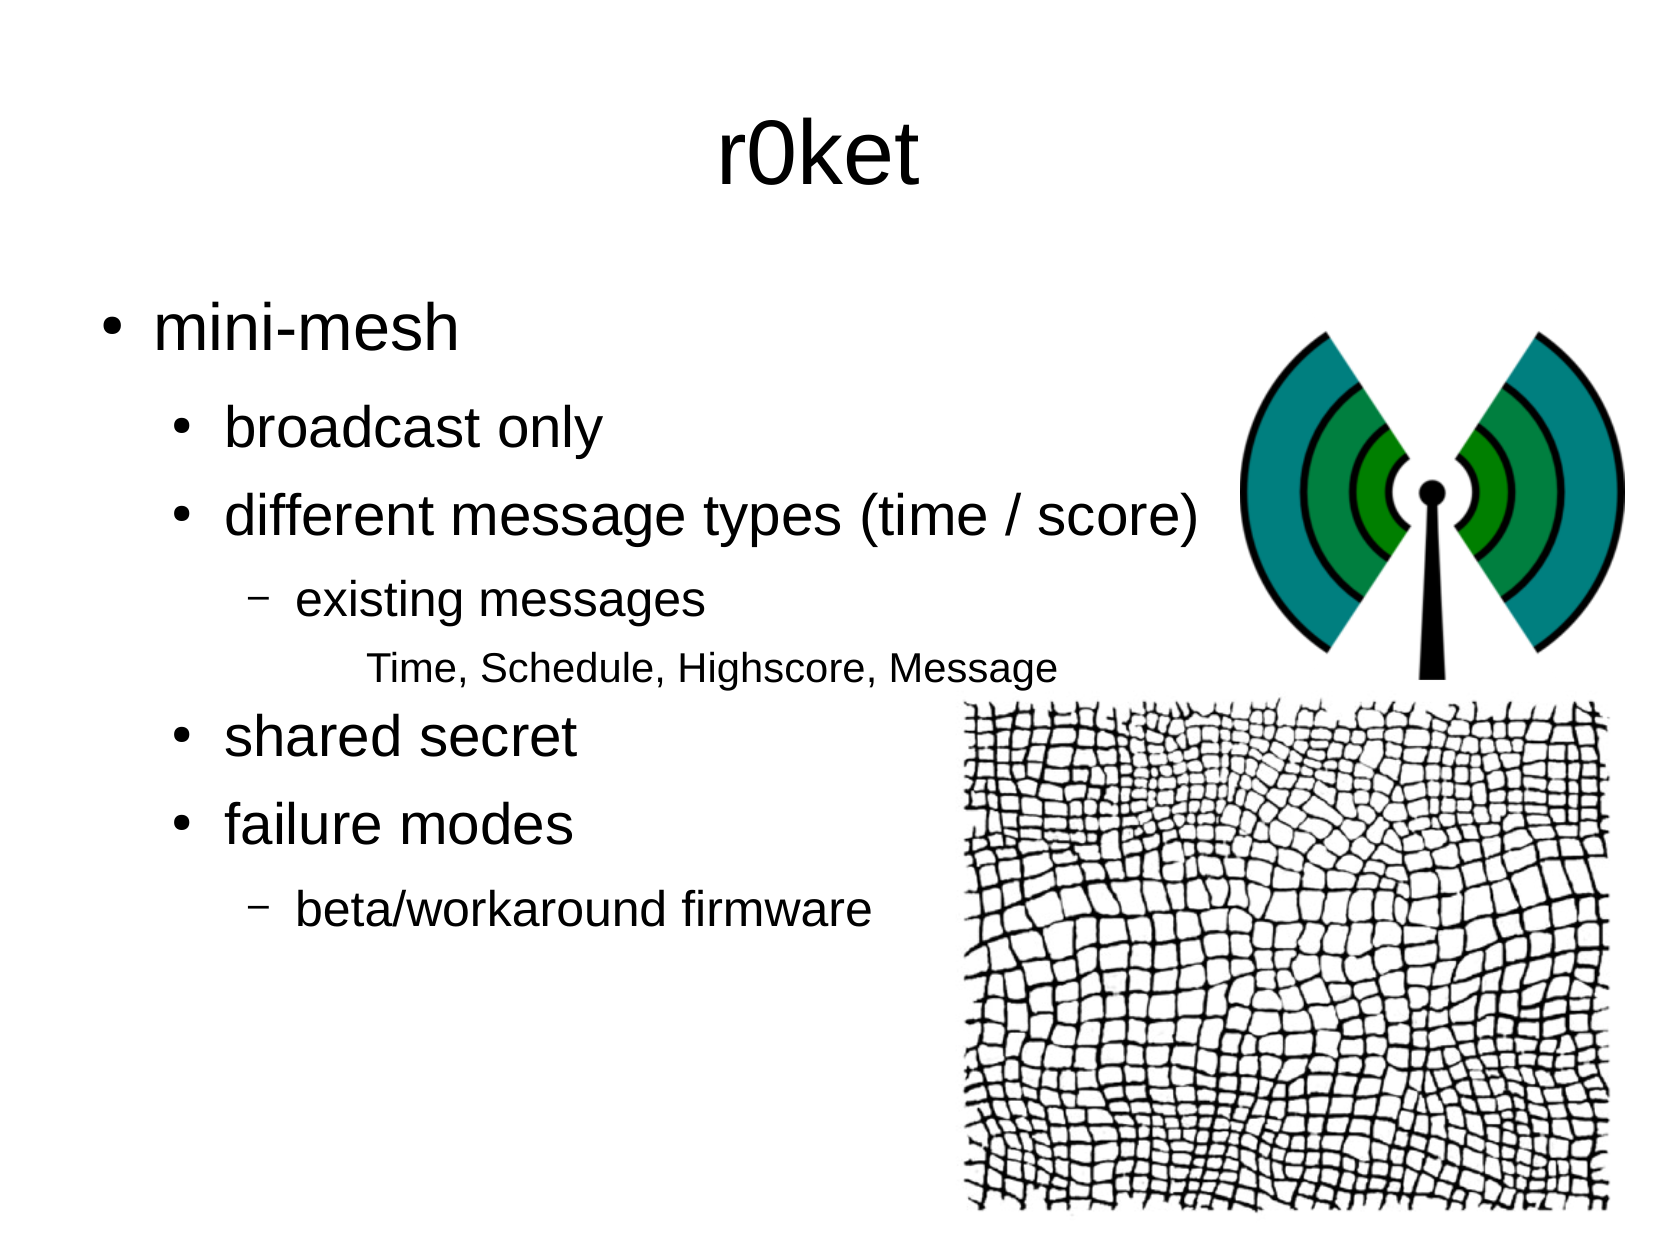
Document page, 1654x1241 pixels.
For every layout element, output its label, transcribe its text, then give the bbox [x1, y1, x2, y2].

picture [944, 278, 1633, 1233]
list mini-mesh broadcast only different message types (time / score) existing messages Time, Schedule, Highscore, Message shared secret failure modes beta/workaround firmware [82, 290, 1571, 1109]
title r0ket [82, 49, 1571, 257]
